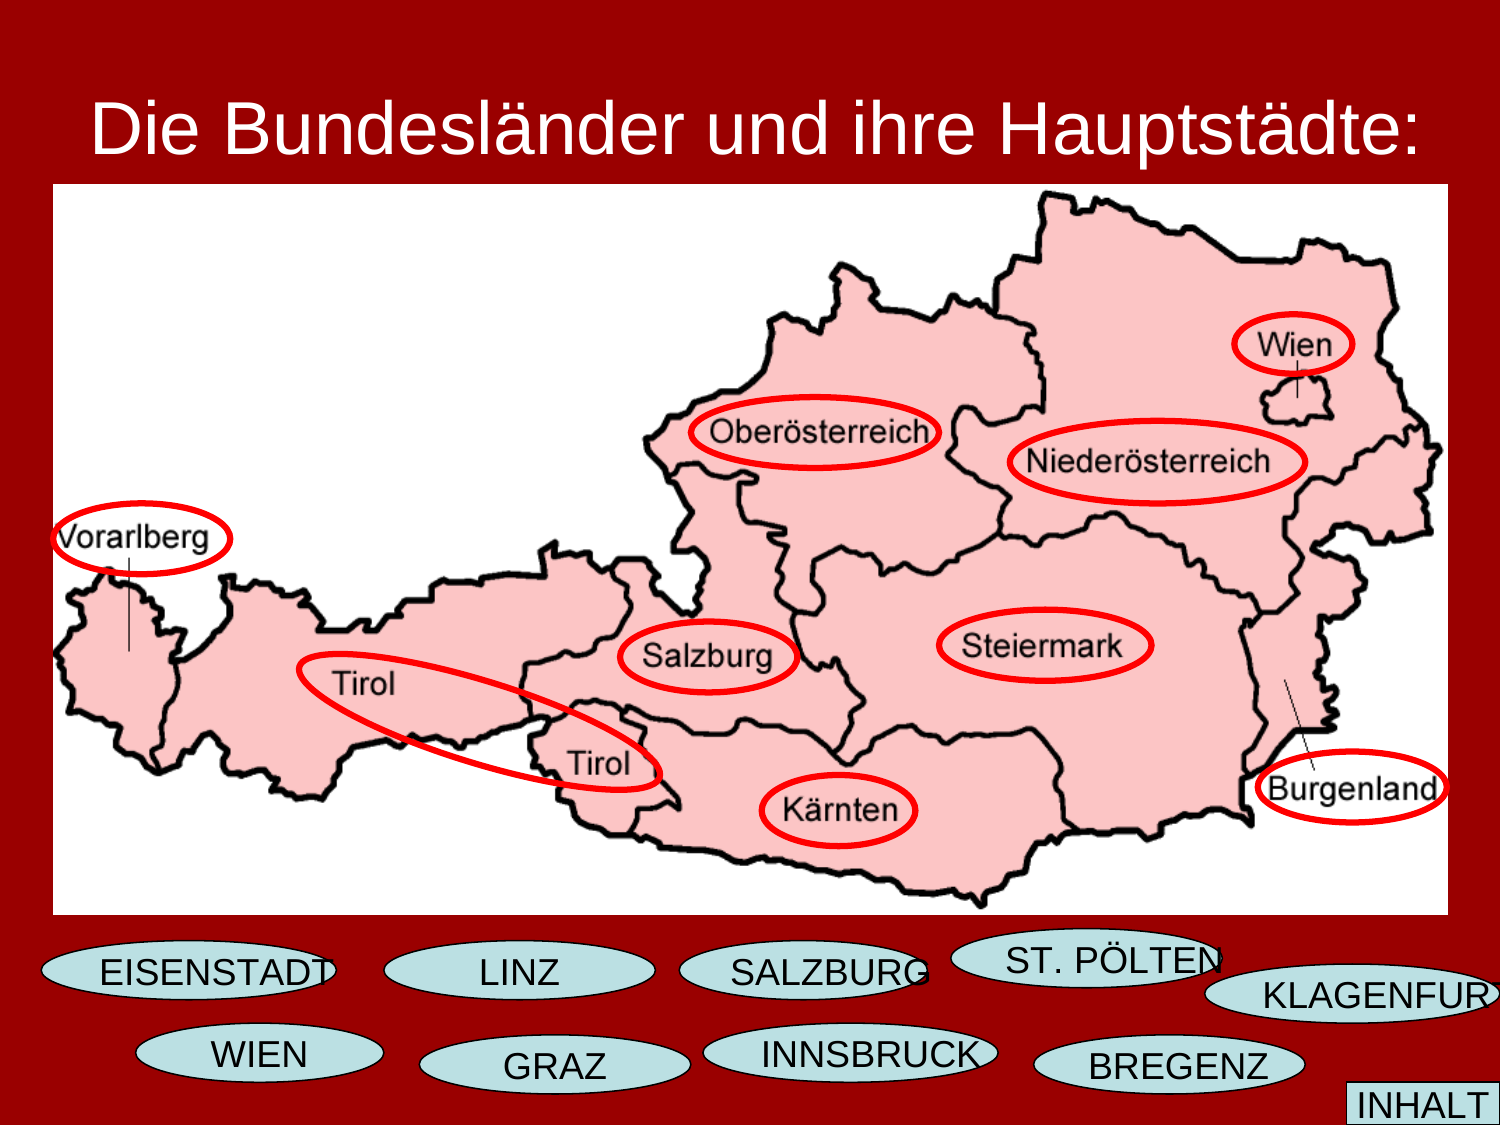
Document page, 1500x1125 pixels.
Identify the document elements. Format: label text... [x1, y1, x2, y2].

text_box EISENSTADT [41, 940, 326, 1000]
text_box SALZBURG [907, 962, 928, 982]
text_box LINZ [383, 940, 656, 1000]
text_box INHALT [1346, 1082, 1500, 1125]
text_box KLAGENFURT [1204, 964, 1500, 1024]
picture [57, 507, 226, 571]
text_box ST. PÖLTEN [950, 928, 1217, 988]
picture [53, 184, 1448, 915]
picture [1262, 755, 1443, 819]
text_box GRAZ [419, 1034, 691, 1094]
text_box BREGENZ [1033, 1034, 1306, 1094]
title Die Bundesländer und ihre Hauptstädte: [41, 30, 1473, 219]
text_box WIEN [135, 1023, 384, 1083]
text_box EISENSTADT [324, 962, 337, 983]
text_box SALZBURG [679, 940, 919, 1000]
text_box INNSBRUCK [702, 1023, 999, 1083]
